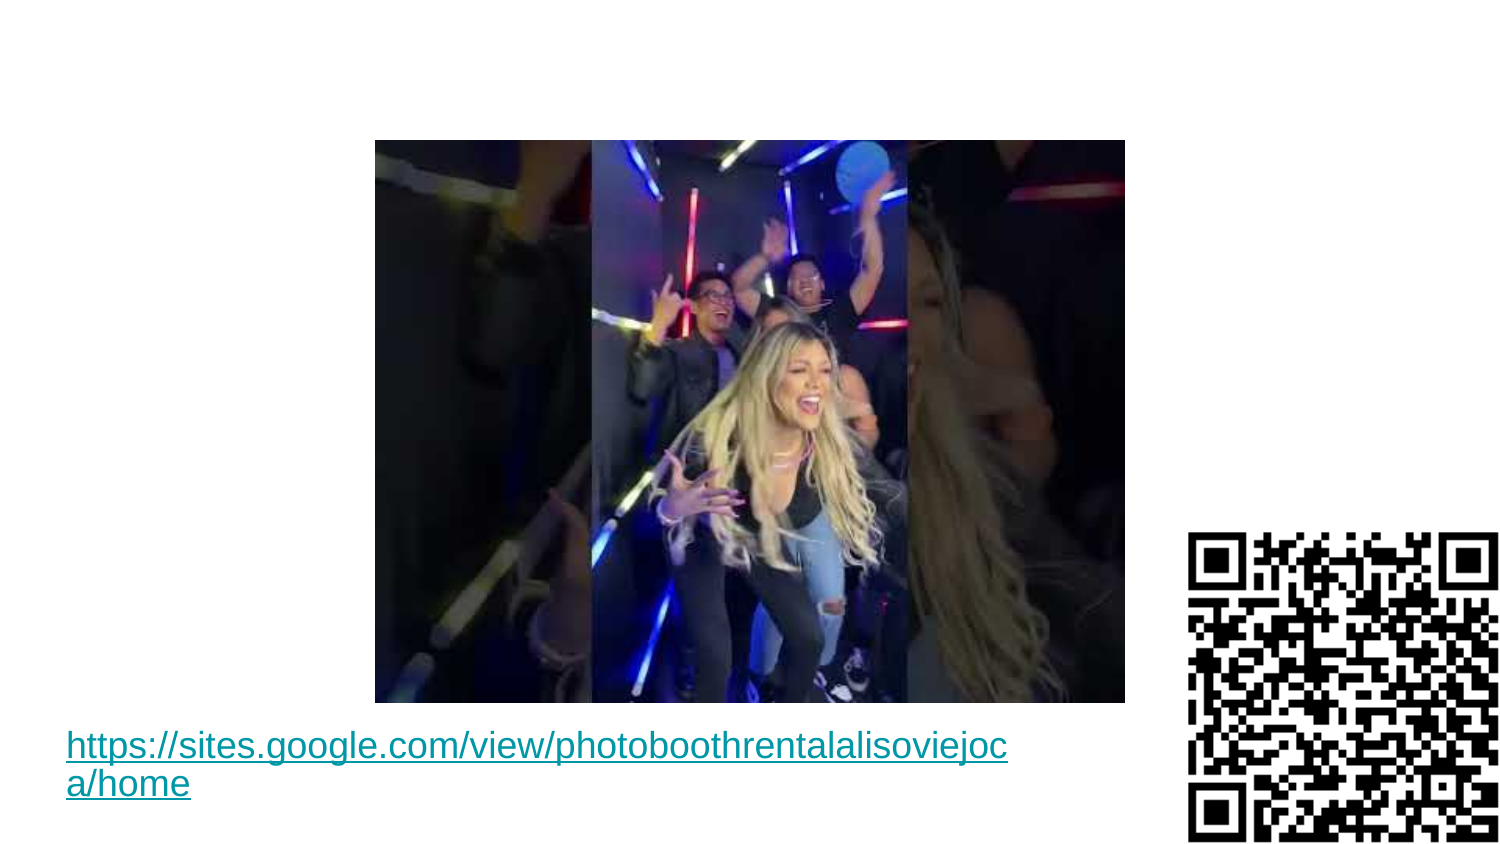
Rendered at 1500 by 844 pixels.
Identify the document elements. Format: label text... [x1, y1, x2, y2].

picture [1187, 531, 1500, 844]
picture [375, 140, 1125, 704]
list https://sites.google.com/view/photoboothrentalalisoviejoca/home [51, 694, 1036, 794]
